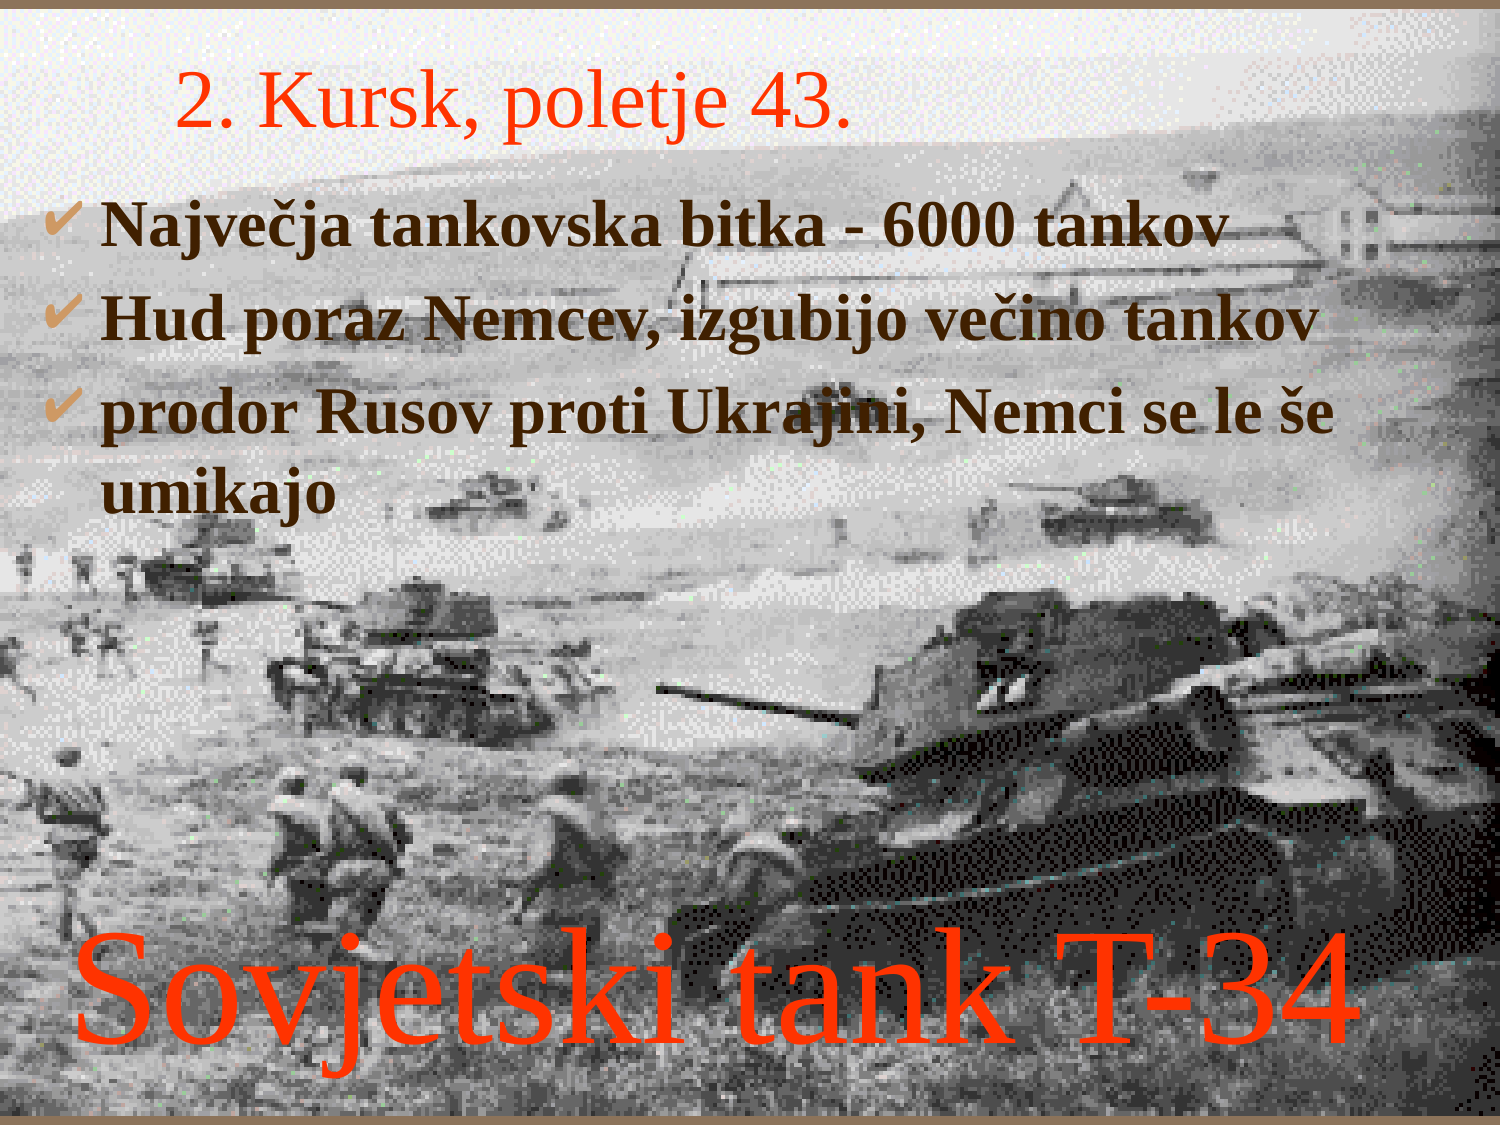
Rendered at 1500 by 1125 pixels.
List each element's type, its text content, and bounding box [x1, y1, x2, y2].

text_box Sovjetski tank T-34 [53, 869, 1459, 1085]
picture [0, 0, 1500, 1125]
list Največja tankovska bitka - 6000 tankov Hud poraz Nemcev, izgubijo večino tankov prodor Rusov proti Ukrajini, Nemci se le še umikajo [29, 172, 1471, 848]
title 2. Kursk, poletje 43. [159, 0, 1435, 172]
